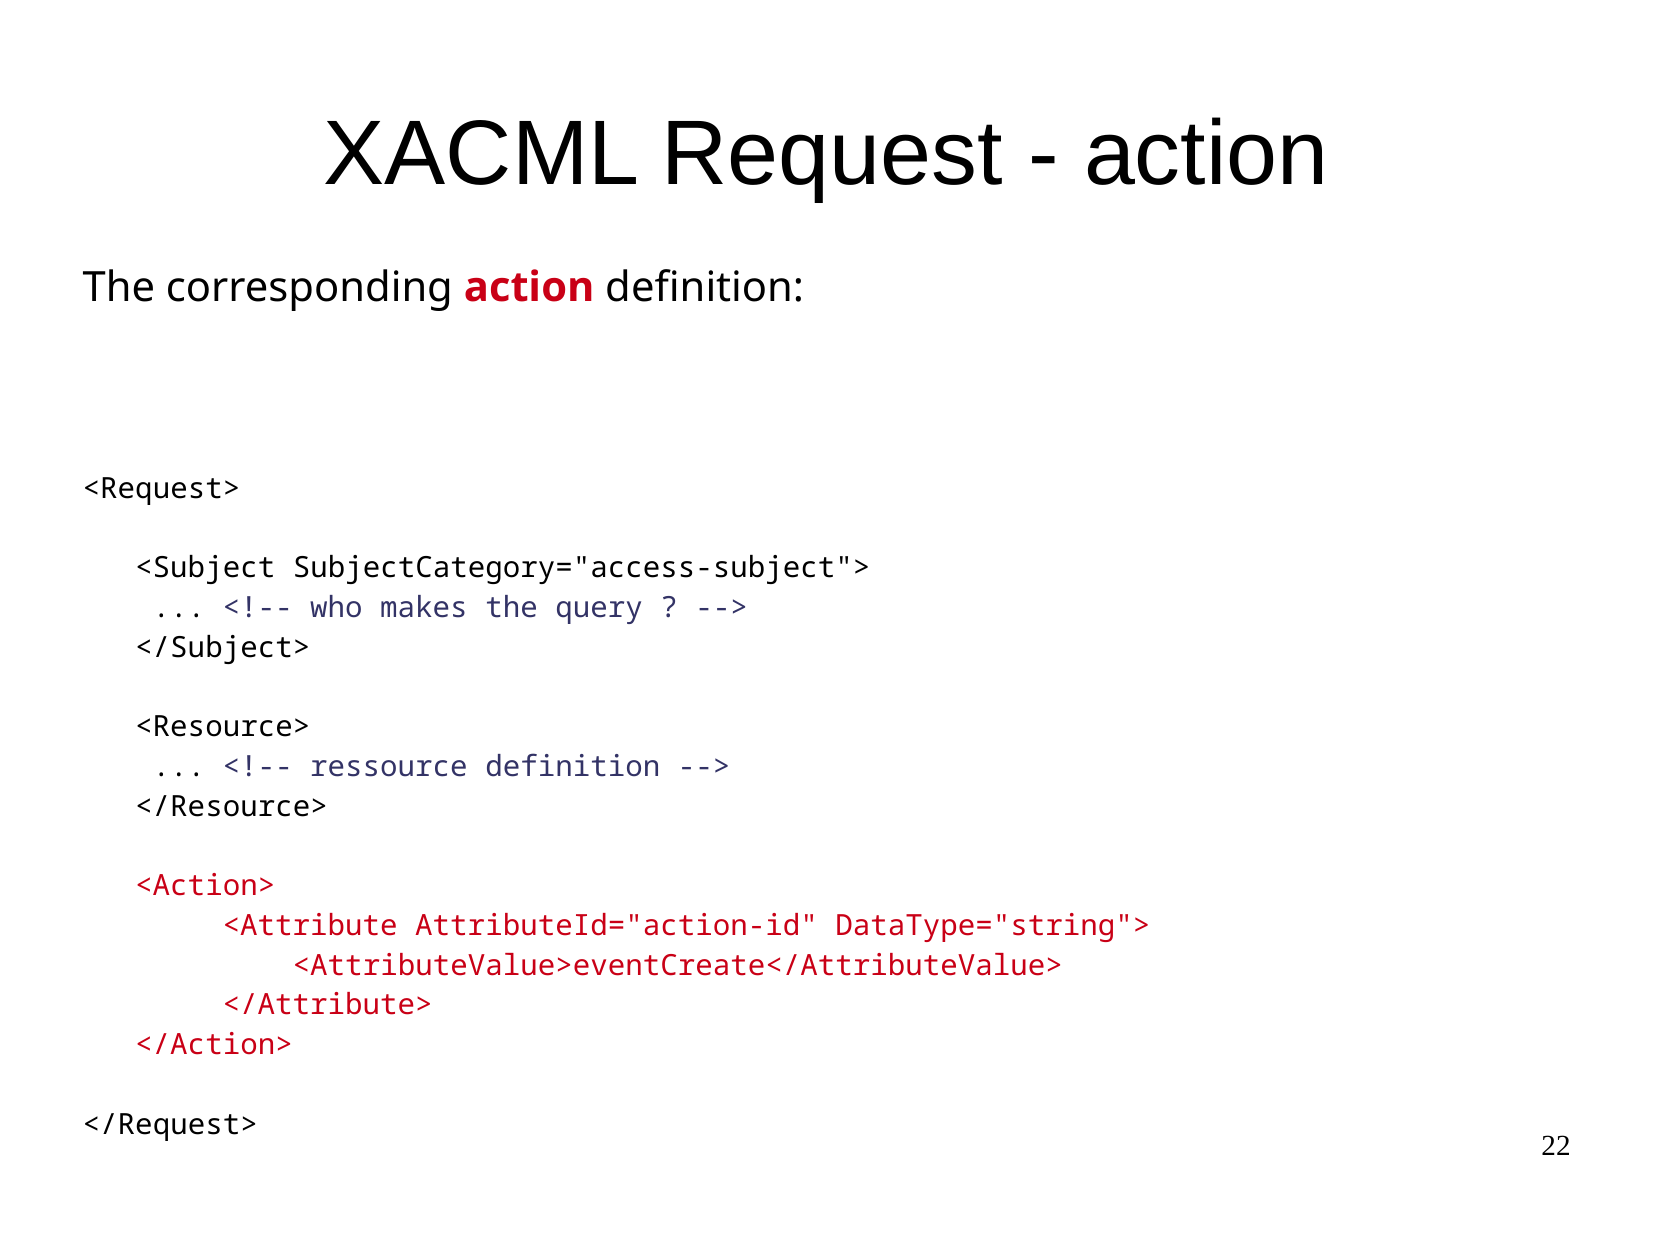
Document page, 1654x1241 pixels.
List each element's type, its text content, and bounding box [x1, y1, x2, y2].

title XACML Request - action [82, 56, 1571, 250]
subtitle The corresponding action definition: <Request> <Subject SubjectCategory="access-subject"> ... <!-- who makes the query ? --> </Subject> <Resource> ... <!-- ressource definition --> </Resource> <Action> <Attribute AttributeId="action-id" DataType="string"> <AttributeValue>eventCreate</AttributeValue> </Attribute> </Action> </Request> [82, 297, 1571, 1102]
